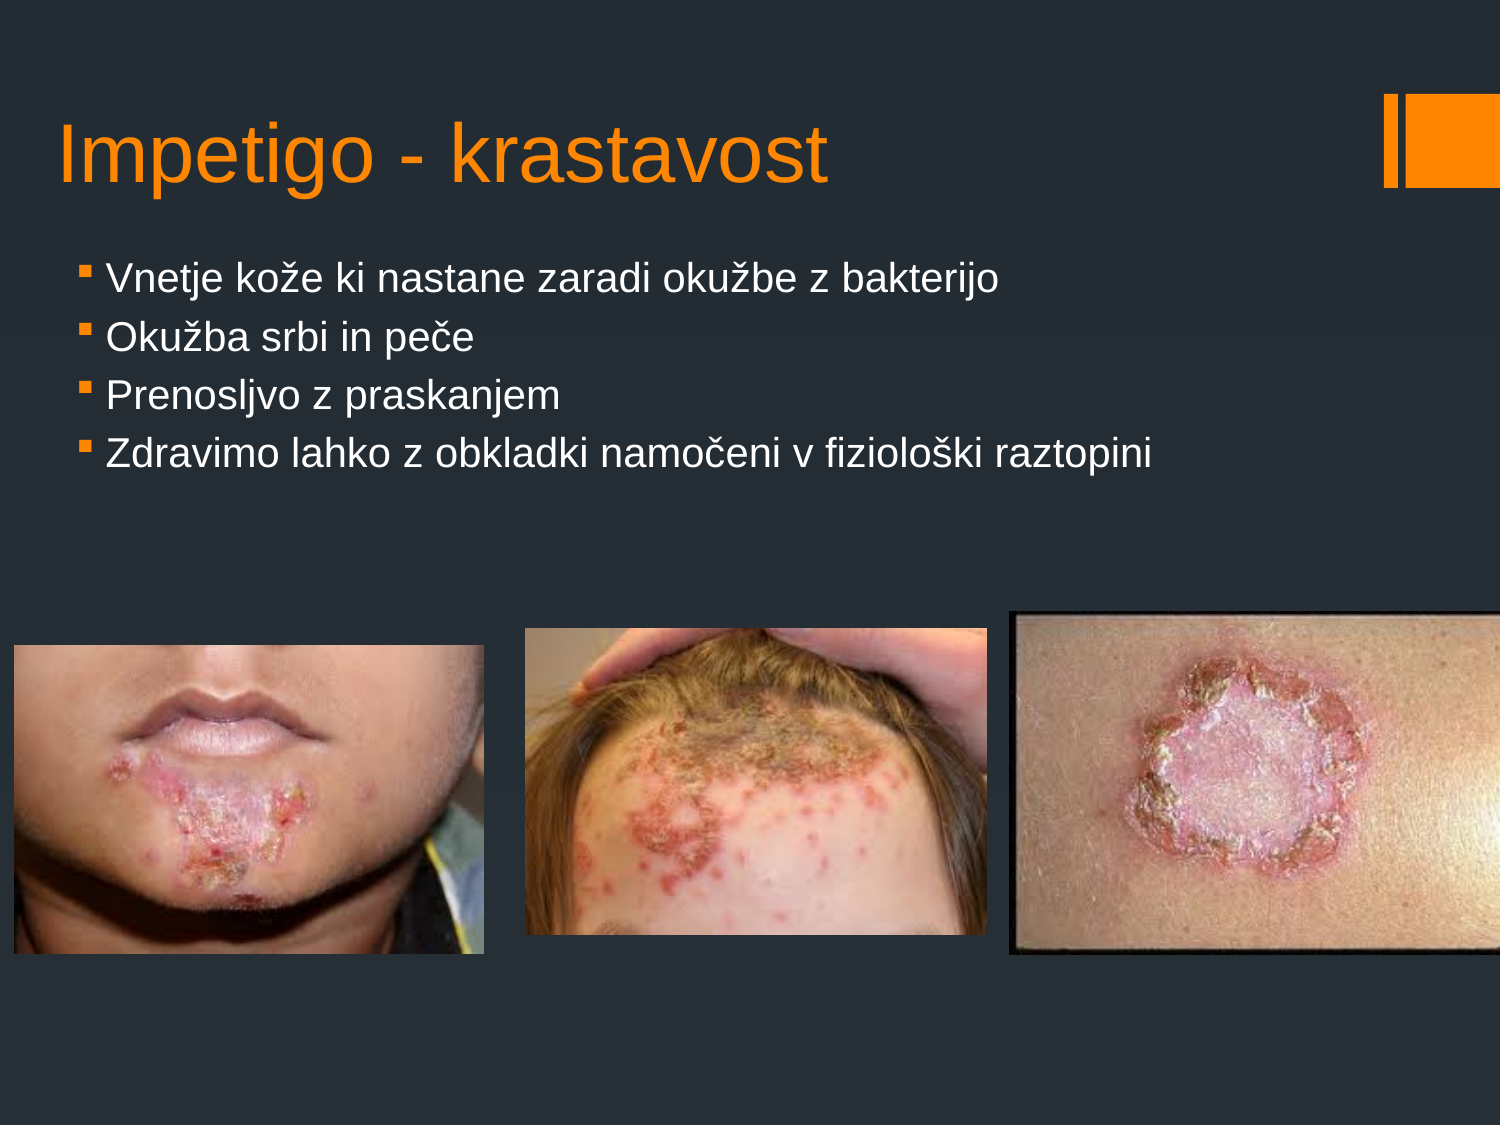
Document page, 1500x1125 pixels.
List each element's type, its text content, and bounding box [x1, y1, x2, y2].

picture [1009, 611, 1500, 955]
picture [525, 628, 987, 935]
title Impetigo - krastavost [41, 90, 1242, 207]
picture [14, 645, 484, 954]
list Vnetje kože ki nastane zaradi okužbe z bakterijo Okužba srbi in peče Prenosljvo z praskanjem Zdravimo lahko z obkladki namočeni v fiziološki raztopini [53, 243, 1254, 534]
